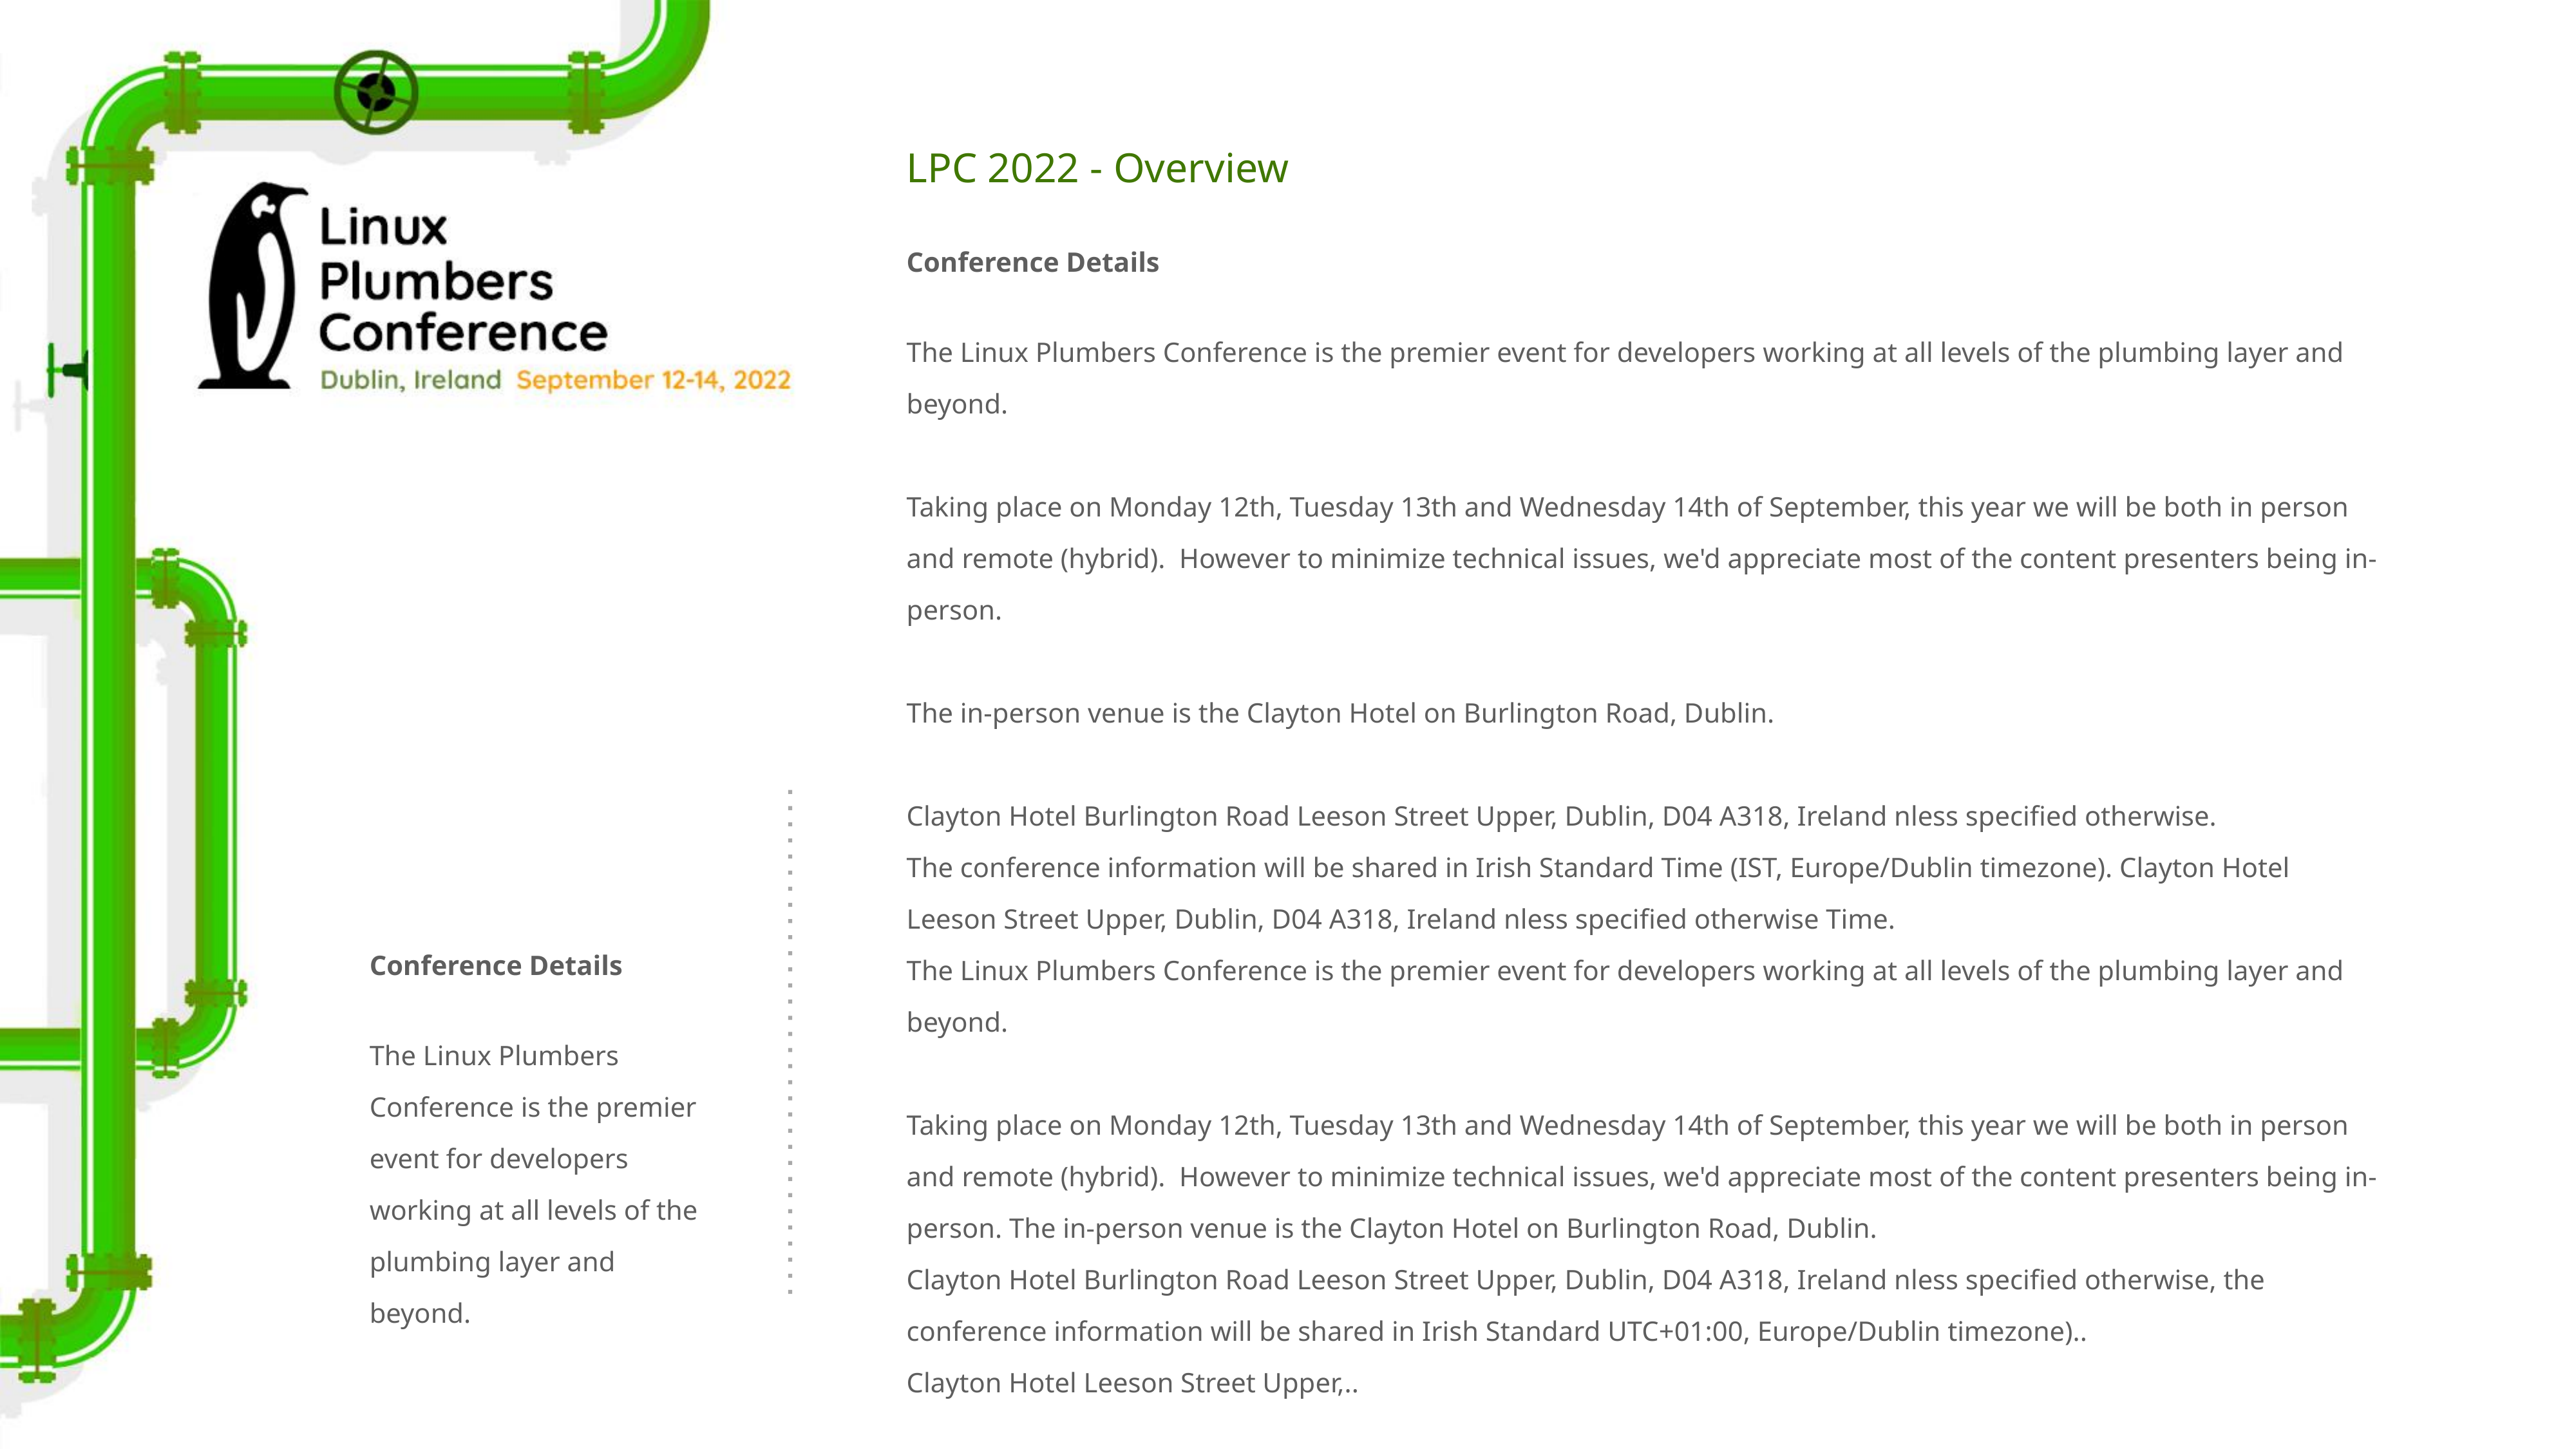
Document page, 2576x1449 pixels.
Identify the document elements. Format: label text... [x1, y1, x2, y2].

picture [0, 0, 2576, 1449]
text_box LPC 2022 - Overview Conference Details The Linux Plumbers Conference is the premier event for developers working at all levels of the plumbing layer and beyond. Taking place on Monday 12th, Tuesday 13th and Wednesday 14th of September, this year we will be both in person and remote (hybrid). However to minimize technical issues, we'd appreciate most of the content presenters being in-person. The in-person venue is the Clayton Hotel on Burlington Road, Dublin. Clayton Hotel Burlington Road Leeson Street Upper, Dublin, D04 A318, Ireland nless specified otherwise. The conference information will be shared in Irish Standard Time (IST, Europe/Dublin timezone). Clayton Hotel Leeson Street Upper, Dublin, D04 A318, Ireland nless specified otherwise Time. The Linux Plumbers Conference is the premier event for developers working at all levels of the plumbing layer and beyond. Taking place on Monday 12th, Tuesday 13th and Wednesday 14th of September, this year we will be both in person and remote (hybrid). However to minimize technical issues, we'd appreciate most of the content presenters being in-person. The in-person venue is the Clayton Hotel on Burlington Road, Dublin. Clayton Hotel Burlington Road Leeson Street Upper, Dublin, D04 A318, Ireland nless specified otherwise, the conference information will be shared in Irish Standard UTC+01:00, Europe/Dublin timezone).. Clayton Hotel Leeson Street Upper,.. [901, 137, 2387, 1404]
text_box Conference Details The Linux Plumbers Conference is the premier event for developers working at all levels of the plumbing layer and beyond. [364, 936, 705, 1334]
